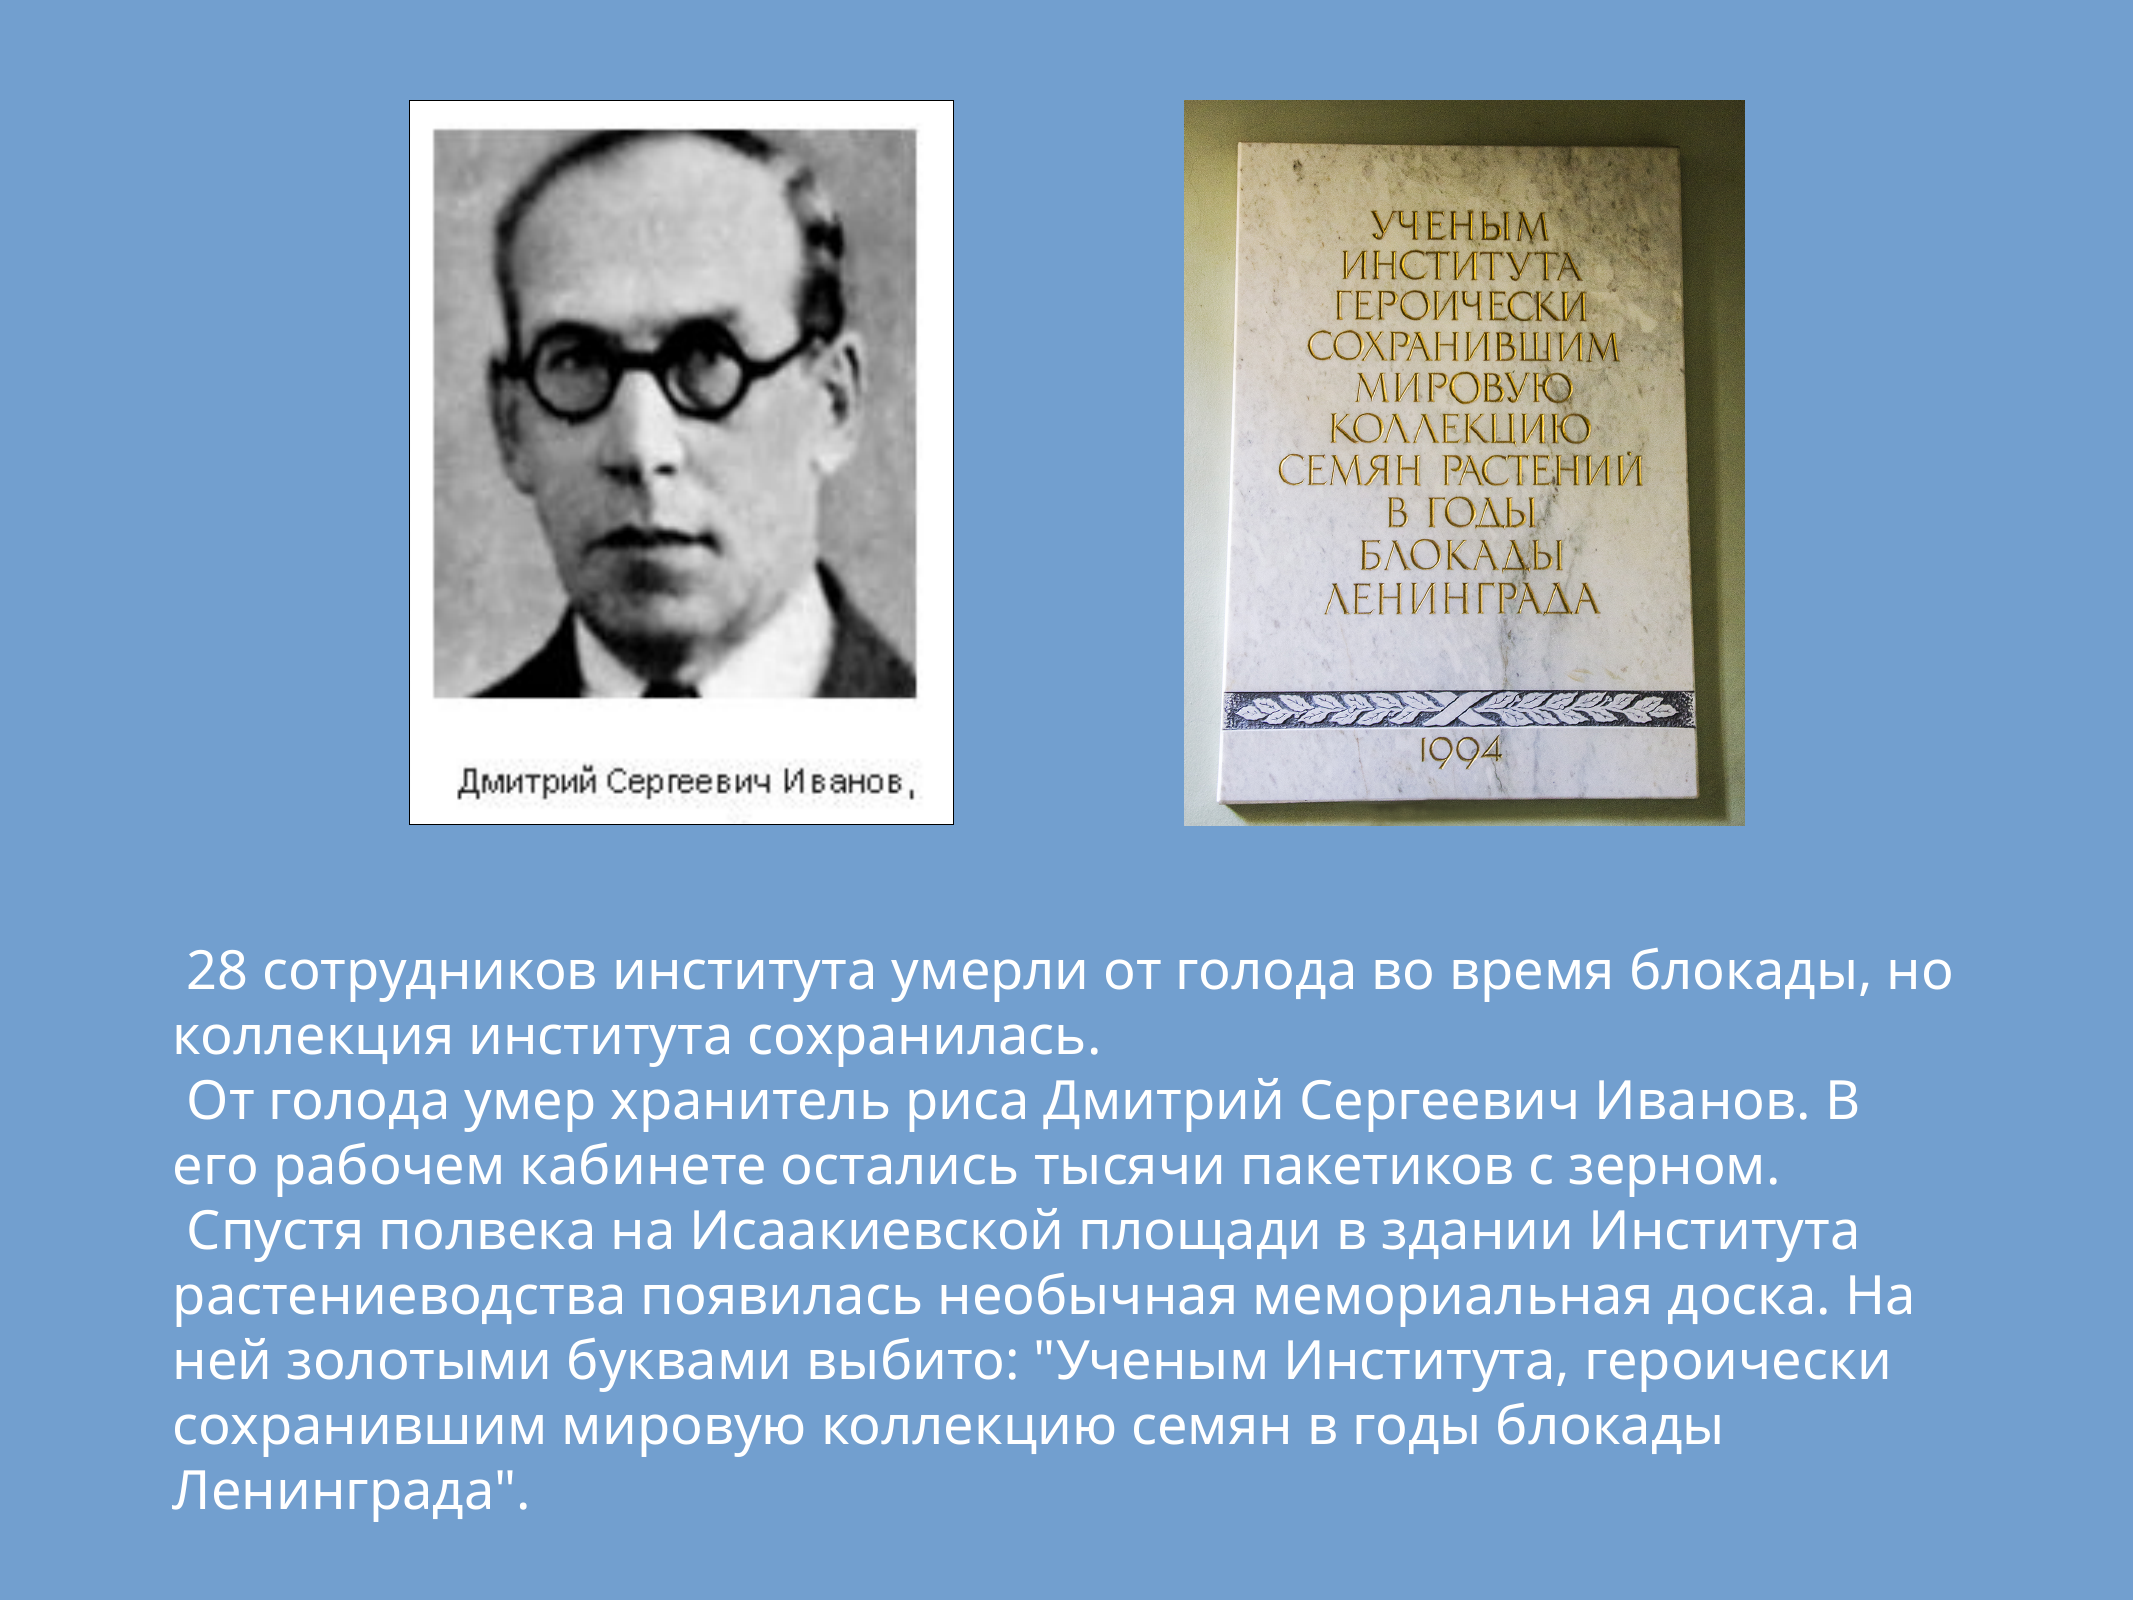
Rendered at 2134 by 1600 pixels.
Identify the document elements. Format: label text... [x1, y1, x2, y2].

list 28 сотрудников института умерли от голода во время блокады, но коллекция института сохранилась. От голода умер хранитель риса Дмитрий Сергеевич Иванов. В его рабочем кабинете остались тысячи пакетиков с зерном. Спустя полвека на Исаакиевской площади в здании Института растениеводства появилась необычная мемориальная доска. На ней золотыми буквами выбито: "Ученым Института, героически сохранившим мировую коллекцию семян в годы блокады Ленинграда". [164, 871, 1969, 1514]
picture [409, 100, 954, 825]
picture [1184, 100, 1745, 826]
